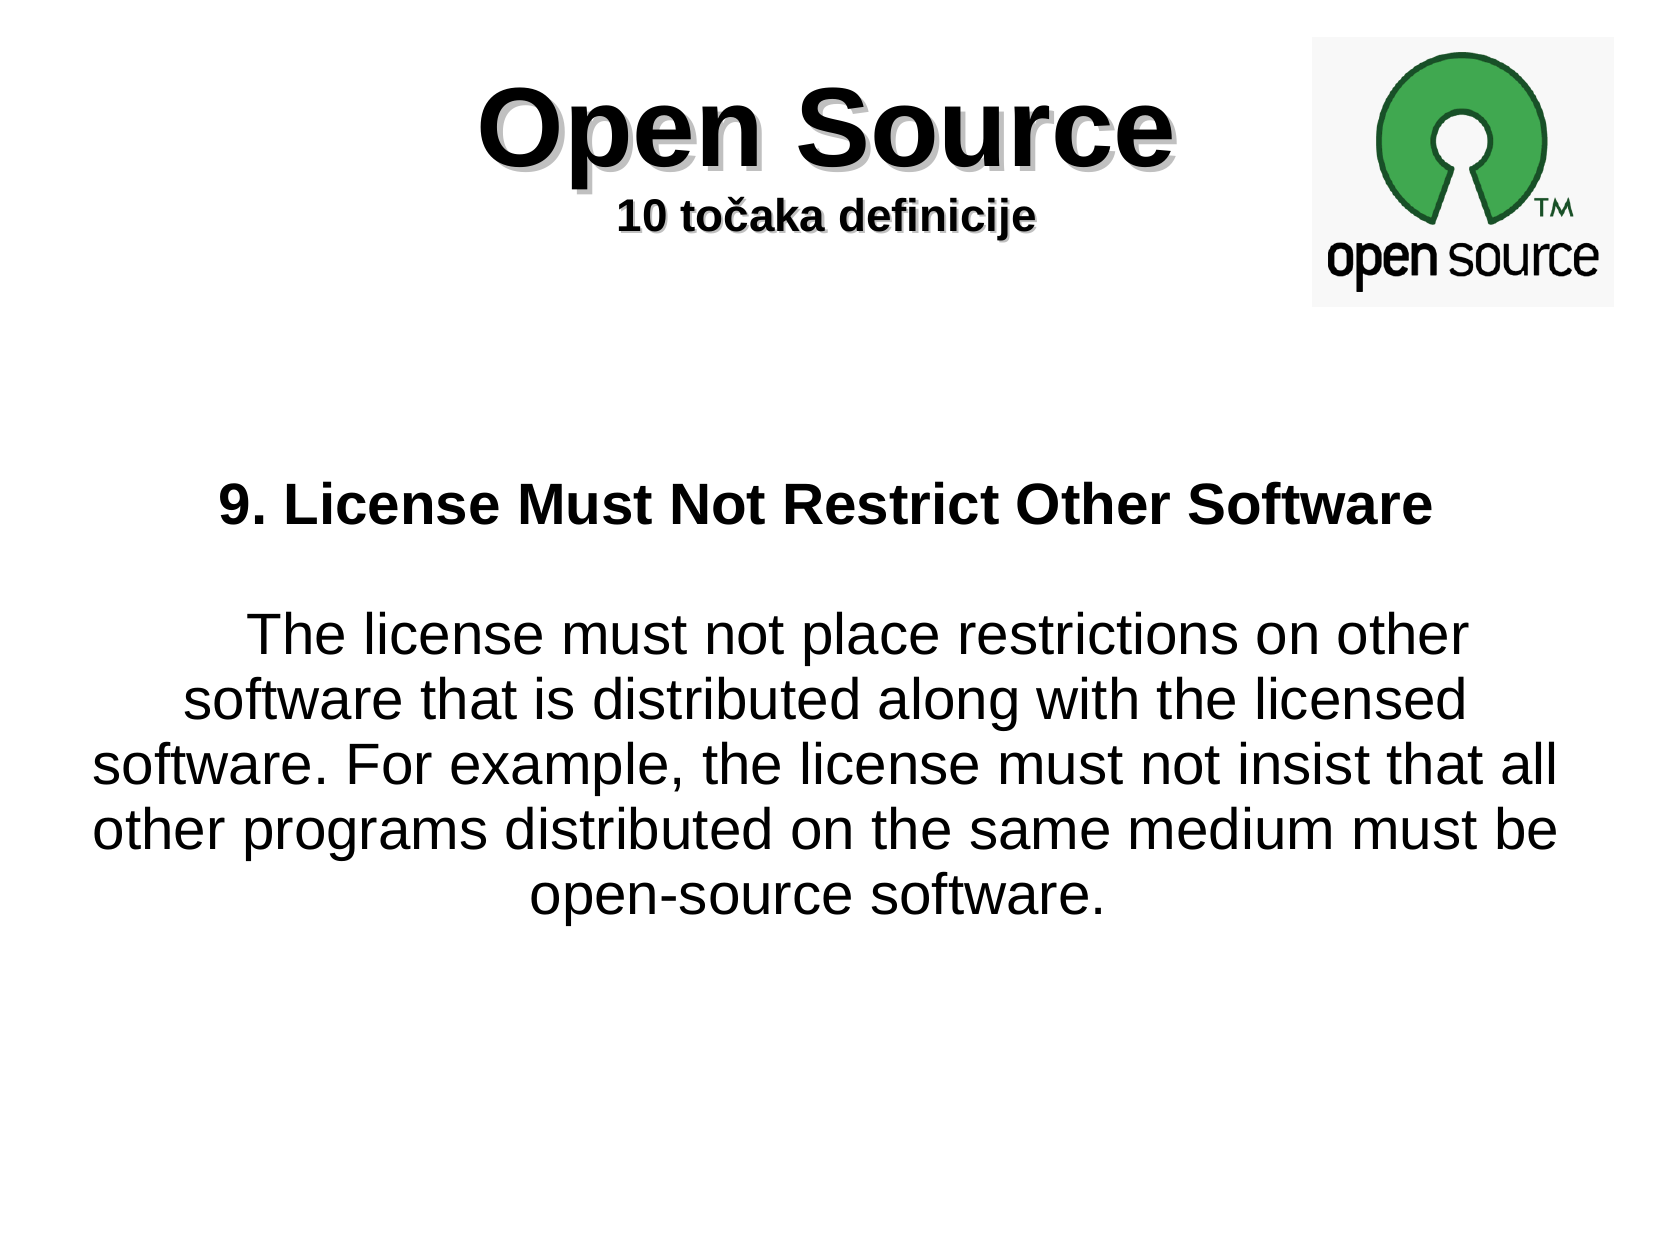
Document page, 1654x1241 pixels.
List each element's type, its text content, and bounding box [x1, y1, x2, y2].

title Open Source 10 točaka definicije [82, 49, 1312, 257]
picture [1312, 37, 1614, 307]
subtitle 9. License Must Not Restrict Other Software The license must not place restrictions on other software that is distributed along with the licensed software. For example, the license must not insist that all other programs distributed on the same medium must be open-source software. [82, 297, 1571, 1102]
